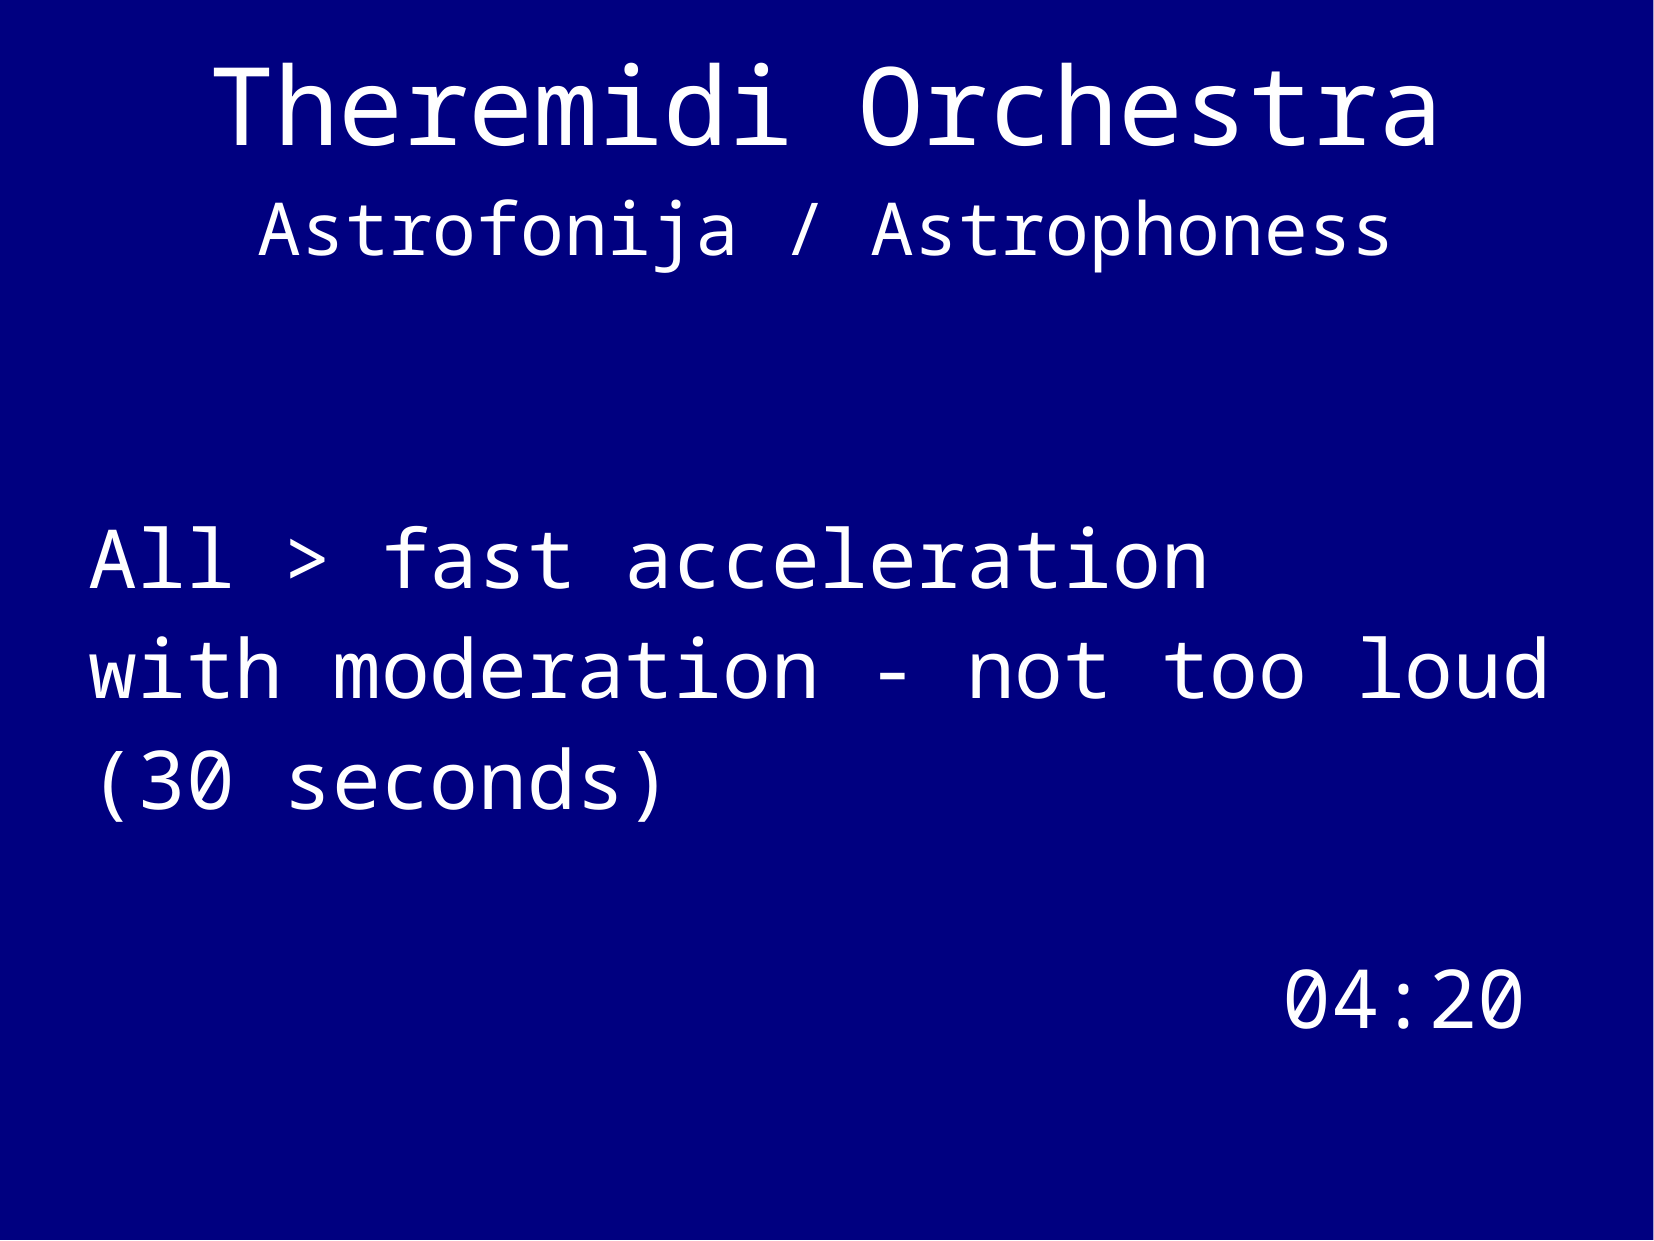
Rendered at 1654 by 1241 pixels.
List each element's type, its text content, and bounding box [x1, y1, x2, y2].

text_box 04:20 [1282, 900, 1620, 1096]
title Theremidi Orchestra Astrofonija / Astrophoness [82, 49, 1571, 257]
subtitle All > fast acceleration with moderation - not too loud (30 seconds) [88, 272, 1566, 1063]
